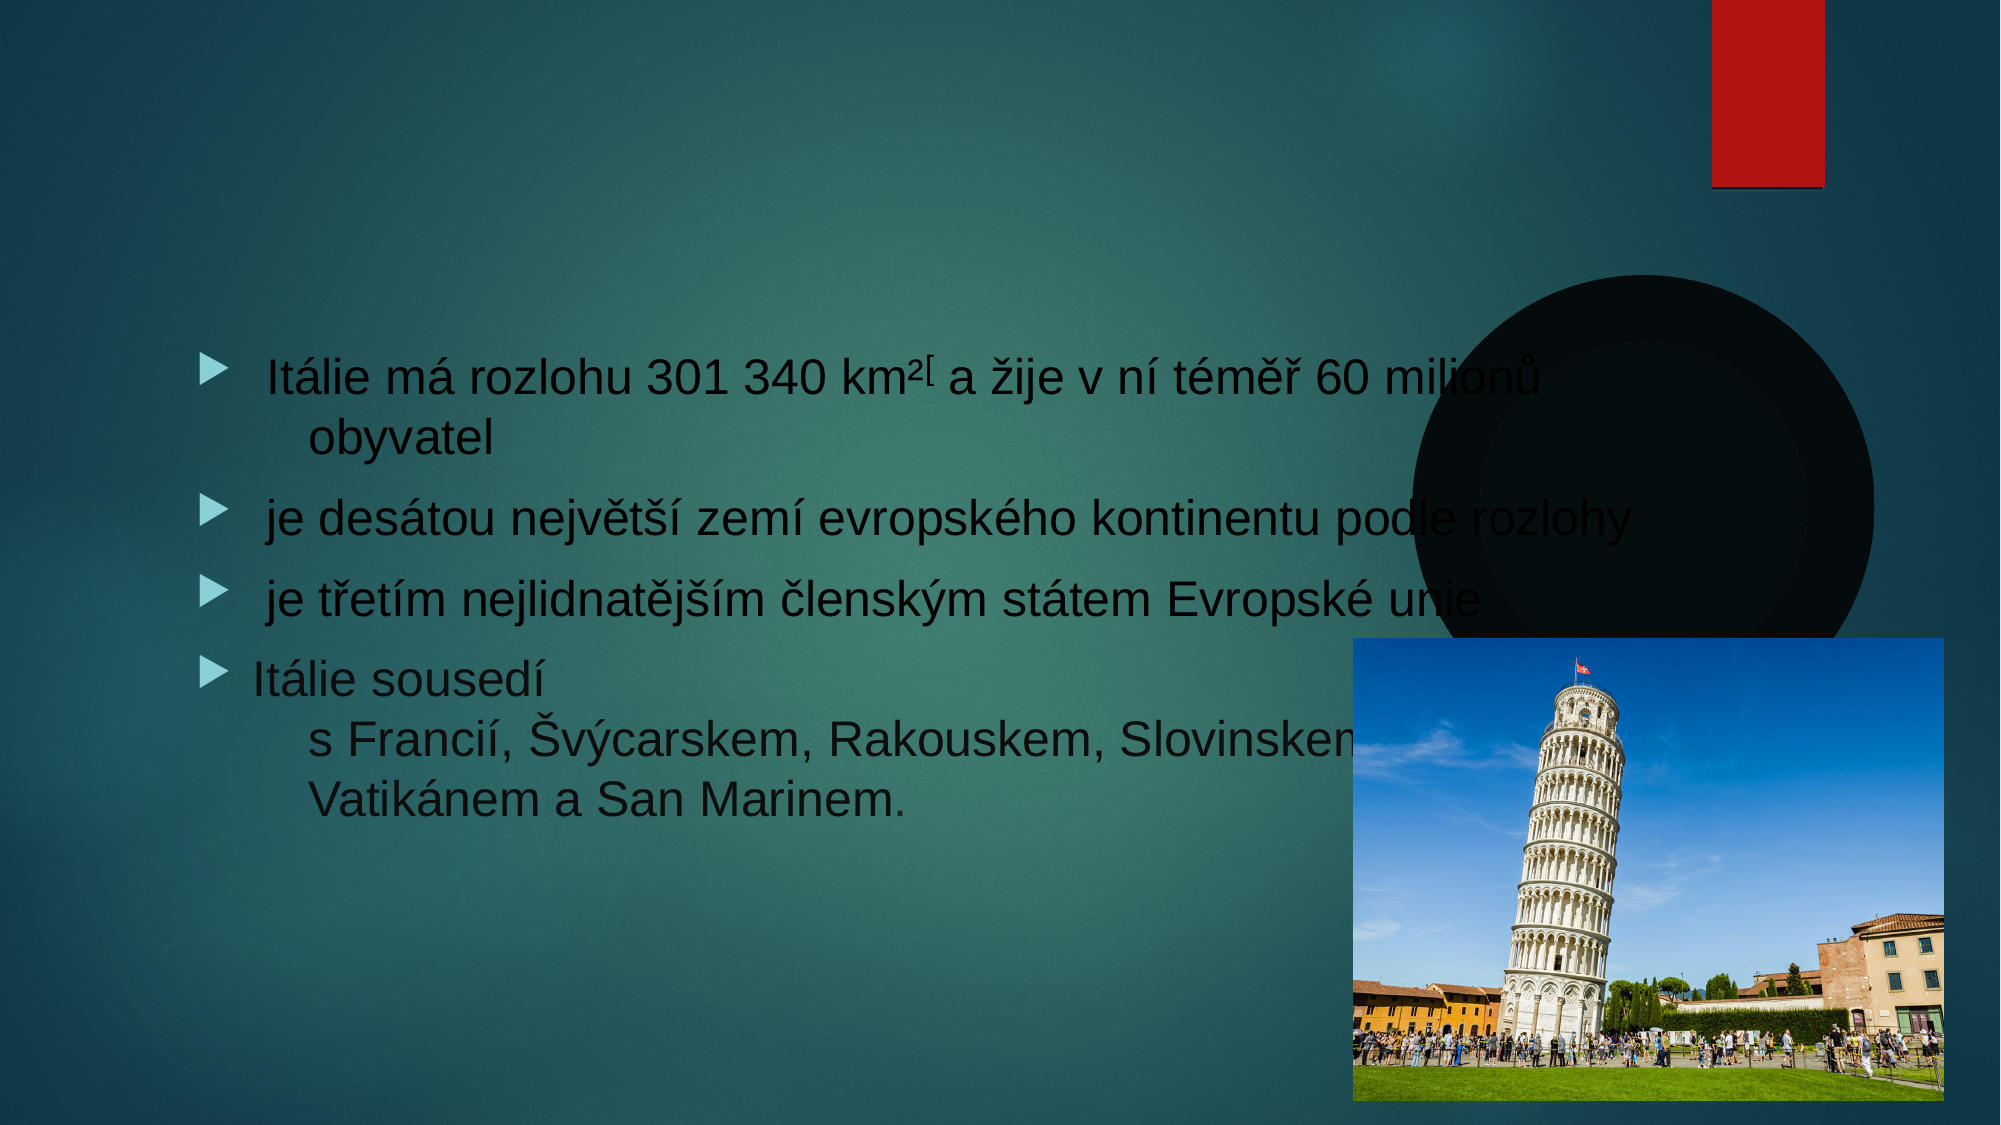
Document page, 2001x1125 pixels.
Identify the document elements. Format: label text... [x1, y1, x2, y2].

picture [1353, 638, 1944, 1101]
list Itálie má rozlohu 301 340 km²[ a žije v ní téměř 60 milionů obyvatel je desátou největší zemí evropského kontinentu podle rozlohy je třetím nejlidnatějším členským státem Evropské unie Itálie sousedí s Francií, Švýcarskem, Rakouskem, Slovinskem, Vatikánem a San Marinem. [181, 336, 1649, 1026]
